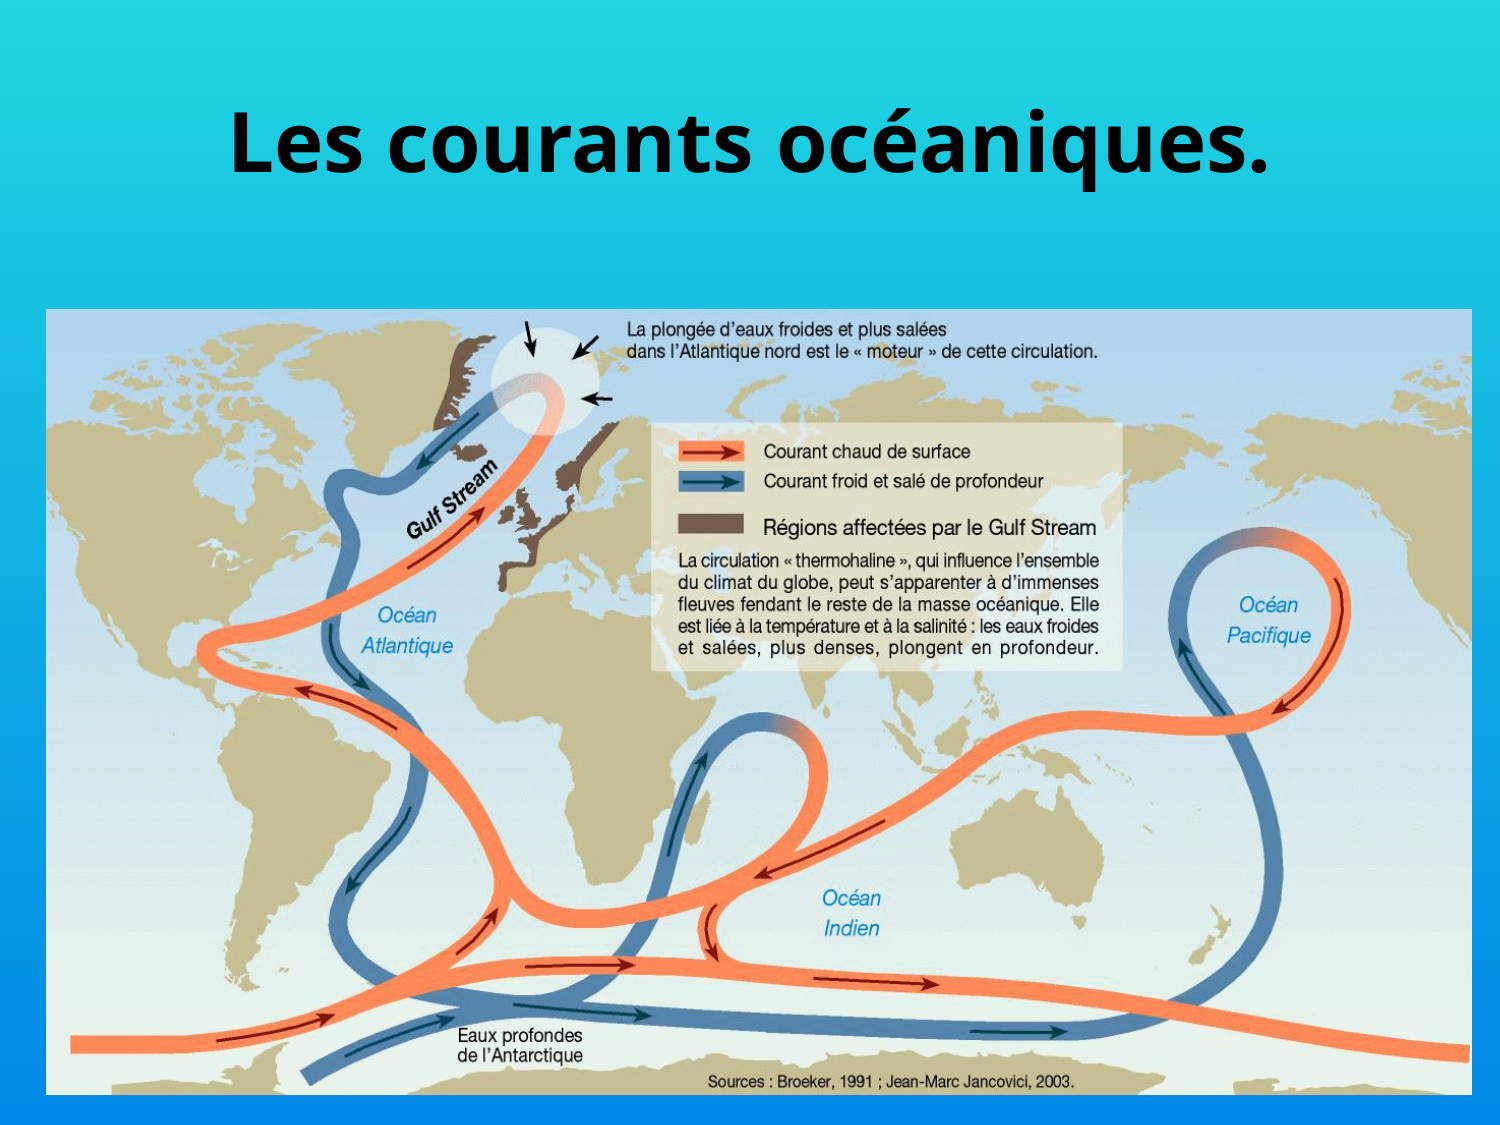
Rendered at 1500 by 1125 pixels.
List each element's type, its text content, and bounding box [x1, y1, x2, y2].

title Les courants océaniques. [75, 45, 1425, 233]
picture [0, 309, 1500, 1095]
